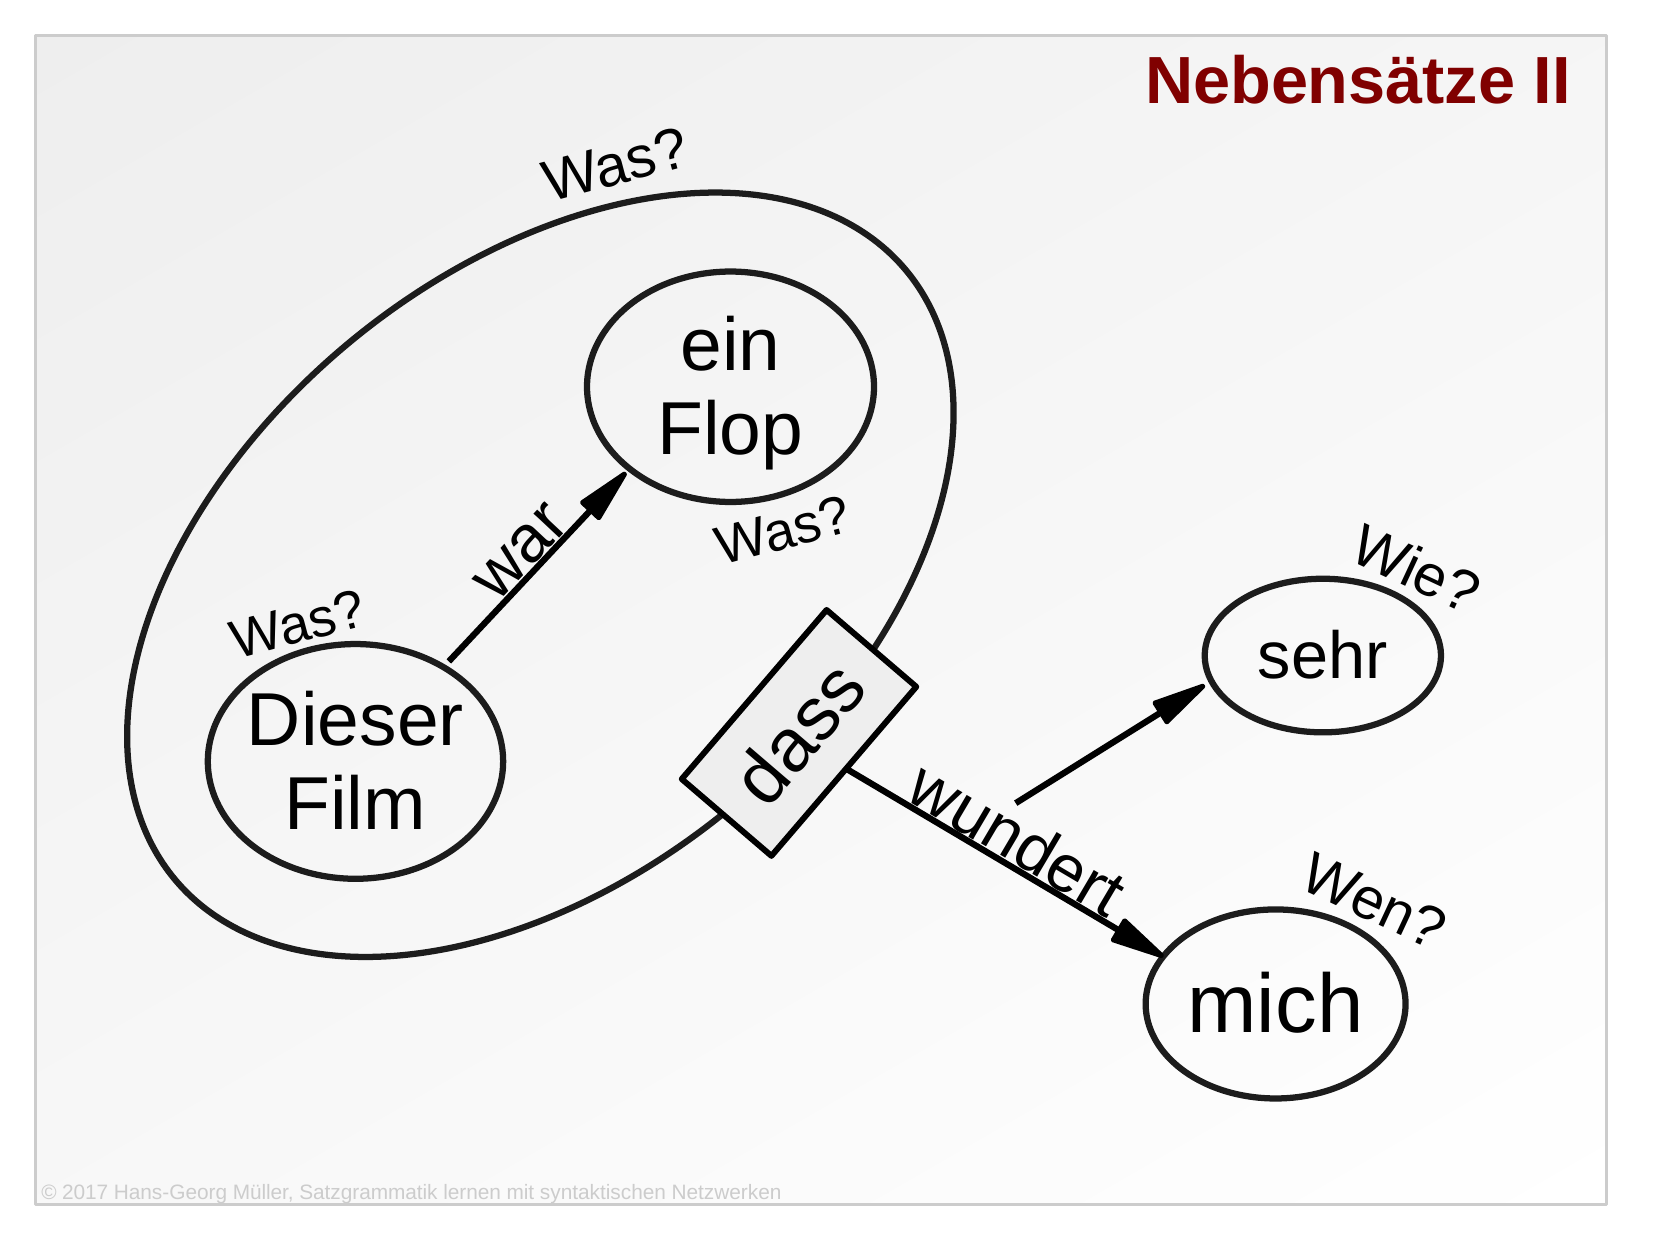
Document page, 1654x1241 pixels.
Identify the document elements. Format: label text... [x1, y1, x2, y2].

text_box Wen? [1275, 826, 1504, 990]
text_box Was? [207, 558, 418, 691]
text_box ein Flop [587, 271, 875, 502]
text_box Was? [692, 463, 909, 602]
text_box Was? [531, 193, 655, 225]
title Nebensätze II [82, 43, 1572, 193]
text_box Wie? [1325, 498, 1554, 662]
text_box sehr [1204, 578, 1442, 733]
text_box Dieser Film [207, 647, 504, 879]
text_box dass [681, 609, 917, 856]
text_box mich [1145, 909, 1406, 1099]
